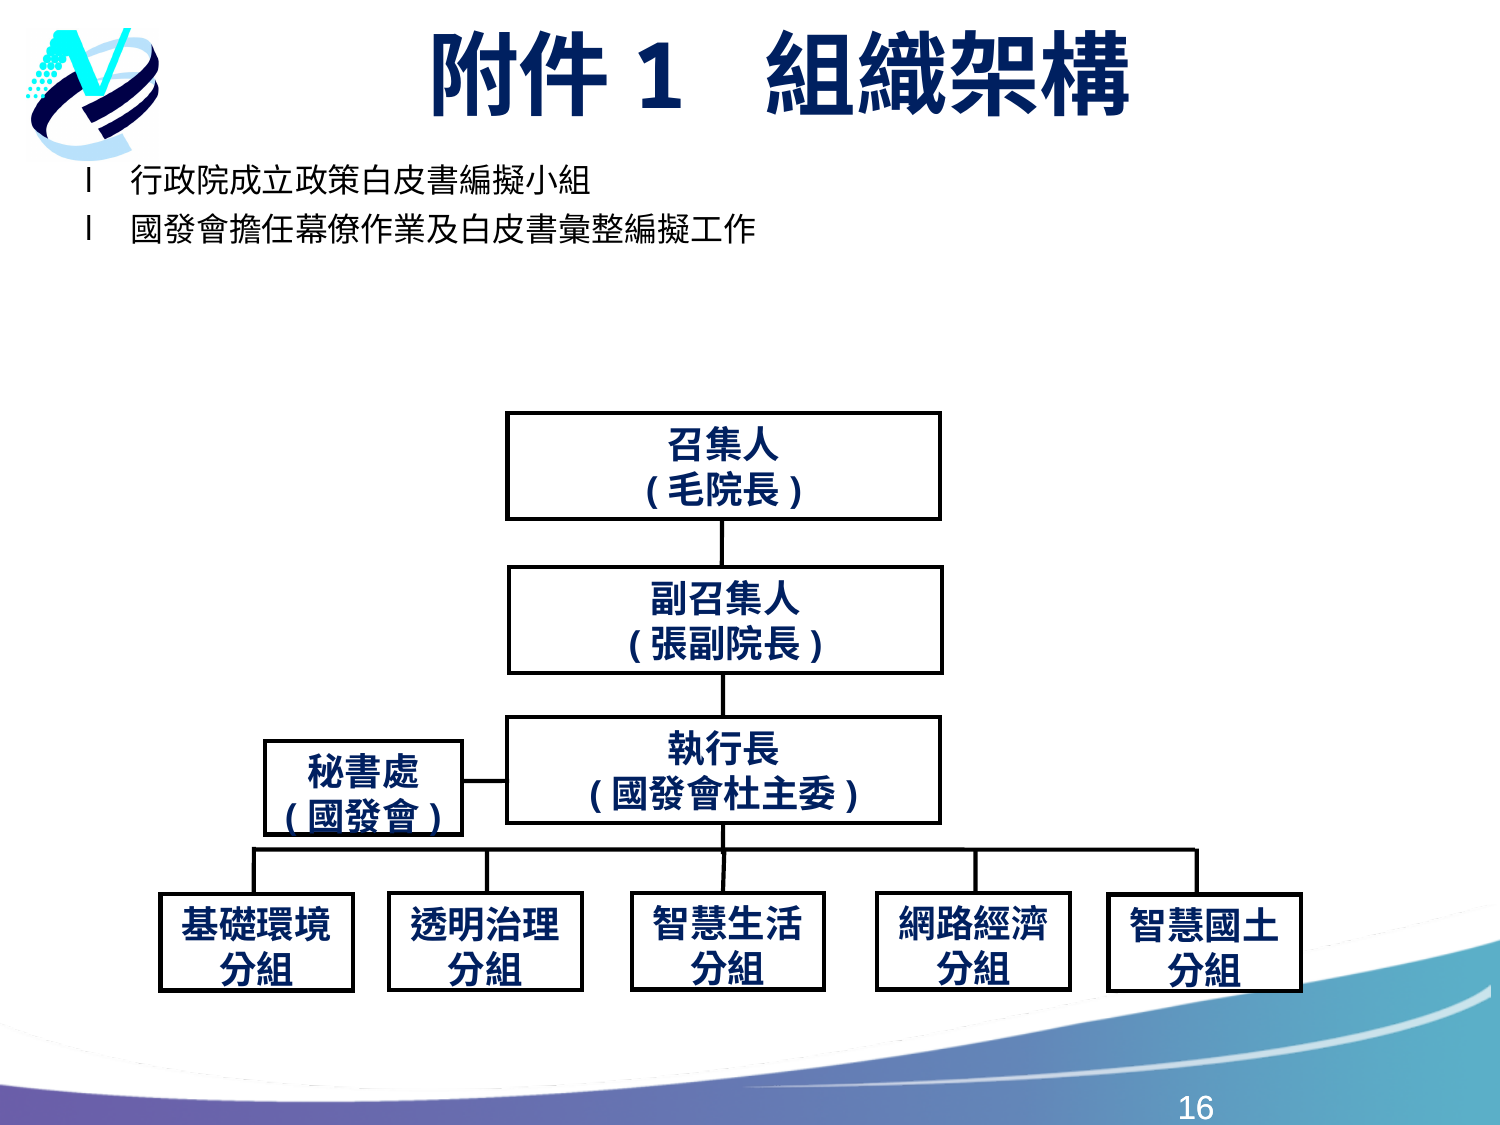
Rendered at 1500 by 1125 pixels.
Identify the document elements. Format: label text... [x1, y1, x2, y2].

text_box 透明治理分組 [389, 893, 582, 990]
text_box 智慧國土分組 [1109, 895, 1301, 991]
title 附件1 組織架構 [0, 0, 1500, 158]
text_box 智慧生活分組 [632, 893, 824, 990]
text_box 秘書處 (國發會) [264, 740, 462, 835]
text_box 執行長 (國發會杜主委) [507, 716, 941, 823]
list 行政院成立政策白皮書編擬小組 國發會擔任幕僚作業及白皮書彙整編擬工作 [69, 151, 1430, 257]
text_box 基礎環境分組 [160, 894, 353, 990]
text_box 網路經濟分組 [877, 893, 1070, 990]
text_box 副召集人 (張副院長) [509, 567, 943, 674]
text_box 召集人 (毛院長) [507, 413, 941, 520]
